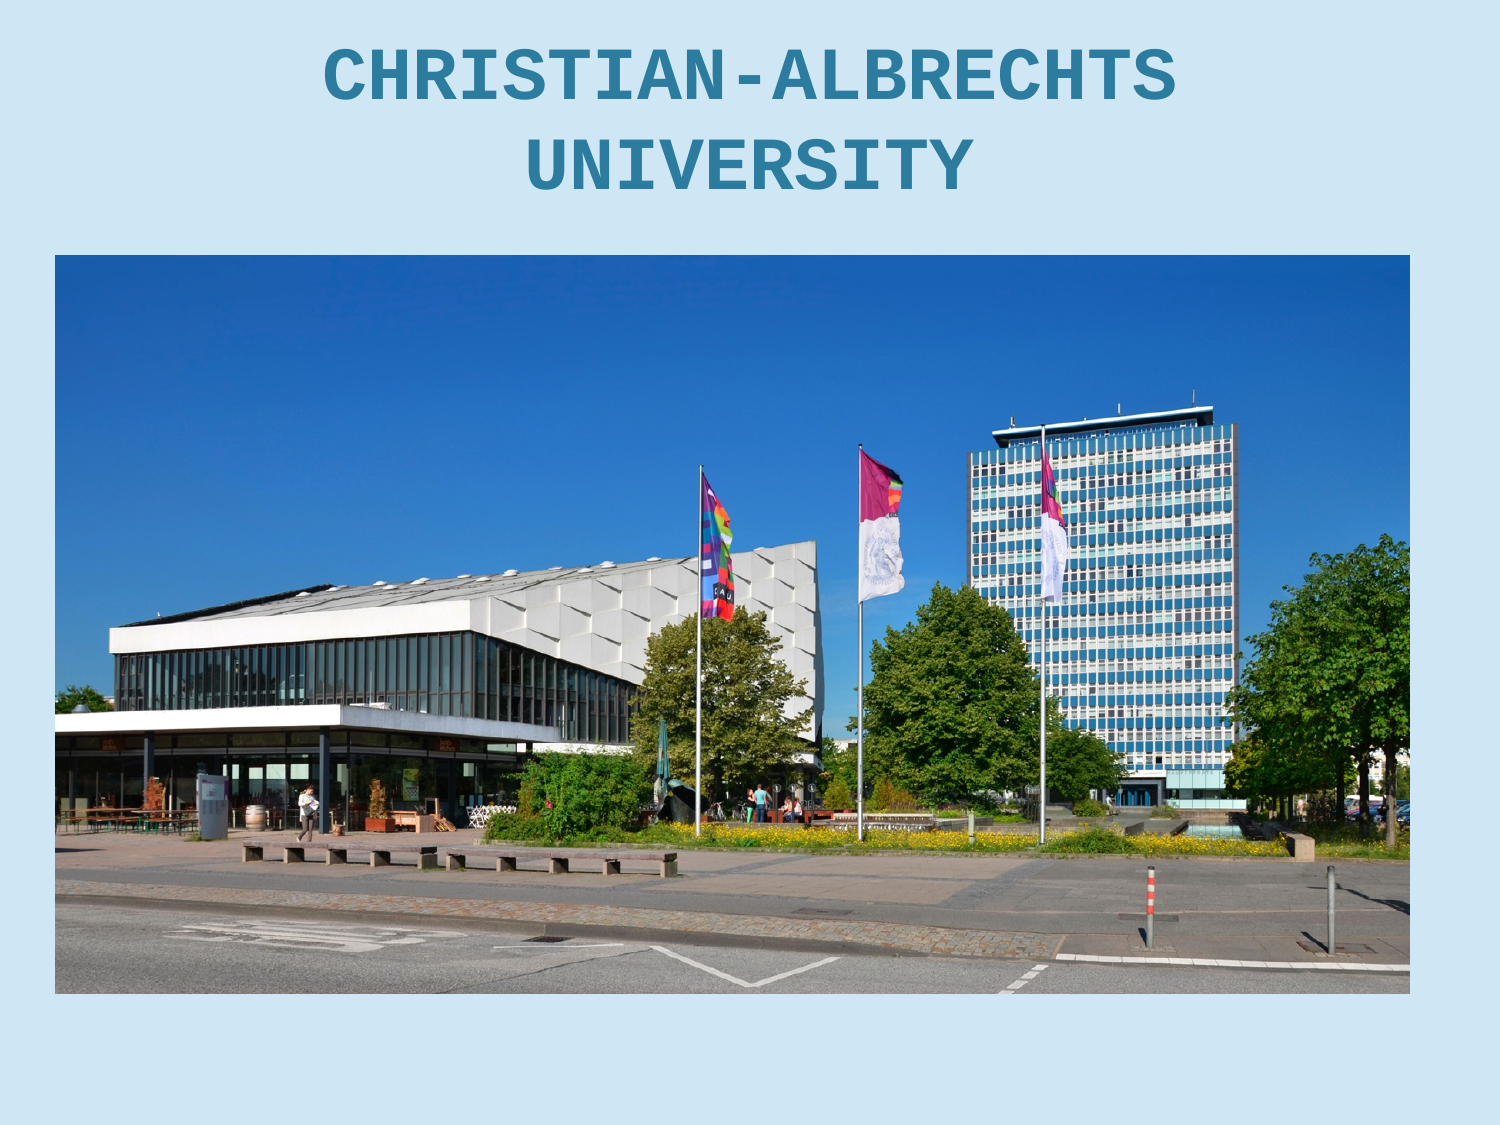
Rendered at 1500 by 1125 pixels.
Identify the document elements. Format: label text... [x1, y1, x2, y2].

picture [55, 255, 1410, 994]
title CHRISTIAN-ALBRECHTS UNIVERSITY [90, 17, 1410, 230]
